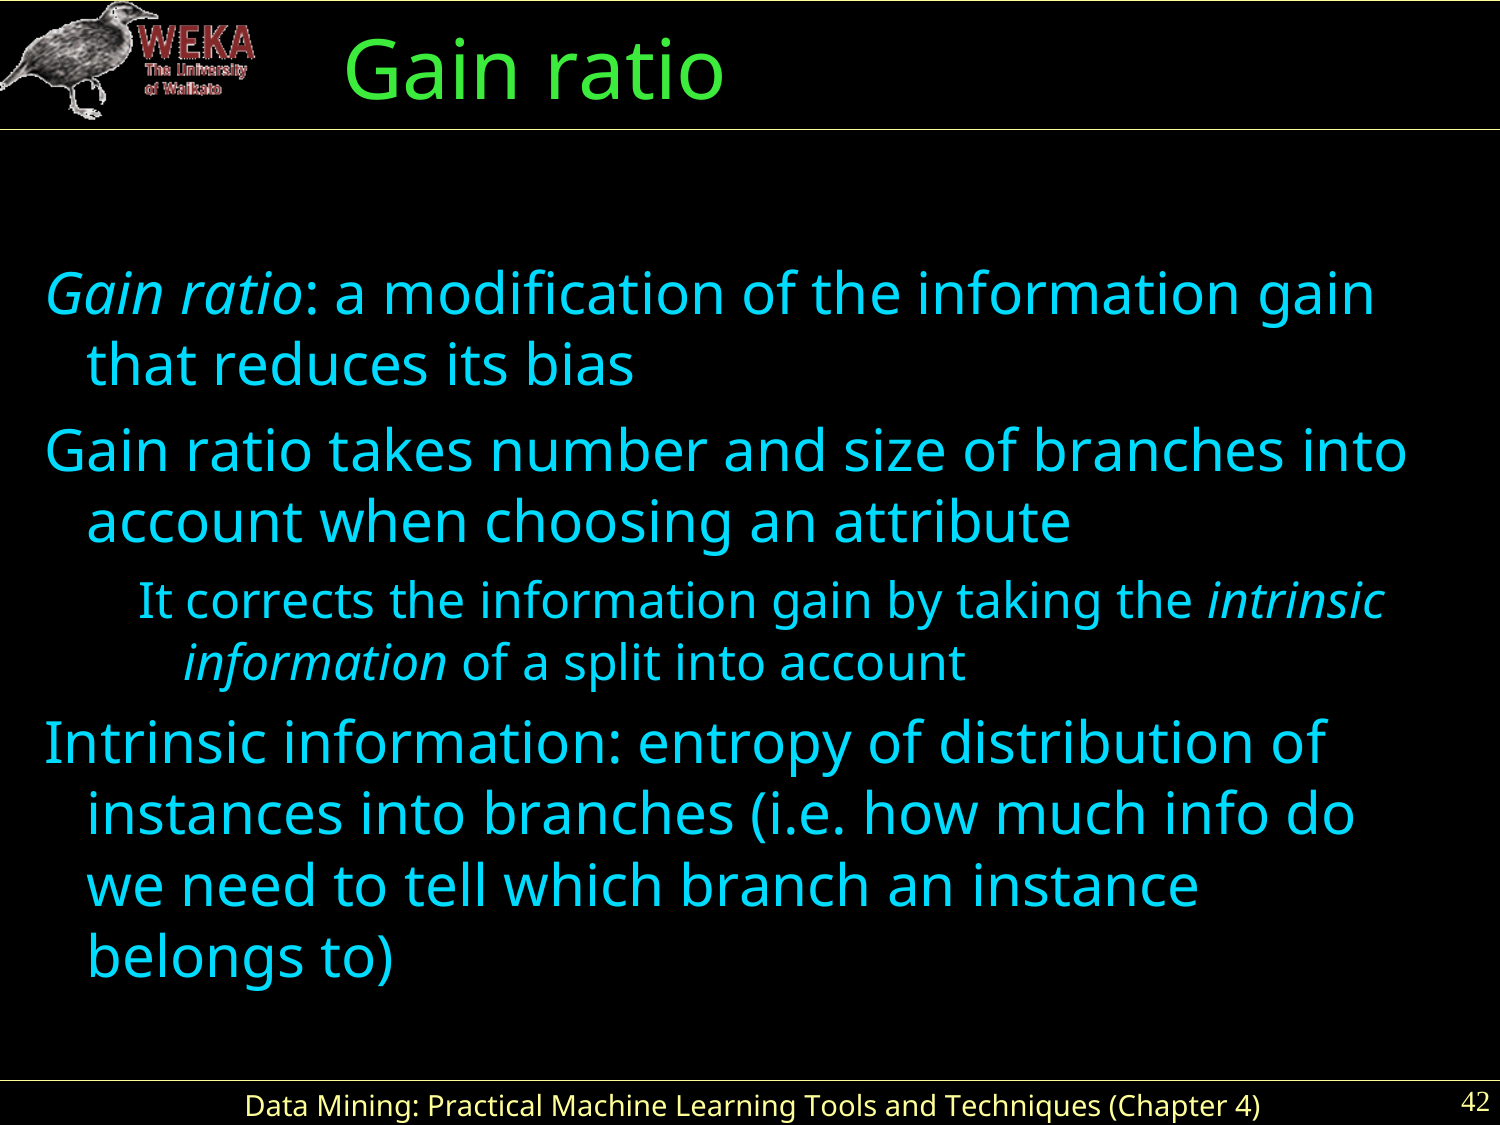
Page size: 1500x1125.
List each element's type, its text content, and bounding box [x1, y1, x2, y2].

picture [0, 1, 266, 129]
text_box Gain ratio: a modification of the information gain that reduces its bias Gain ratio takes number and size of branches into account when choosing an attribute It corrects the information gain by taking the intrinsic information of a split into account Intrinsic information: entropy of distribution of instances into branches (i.e. how much info do we need to tell which branch an instance belongs to) [29, 249, 1447, 926]
title Gain ratio [327, 0, 1500, 148]
